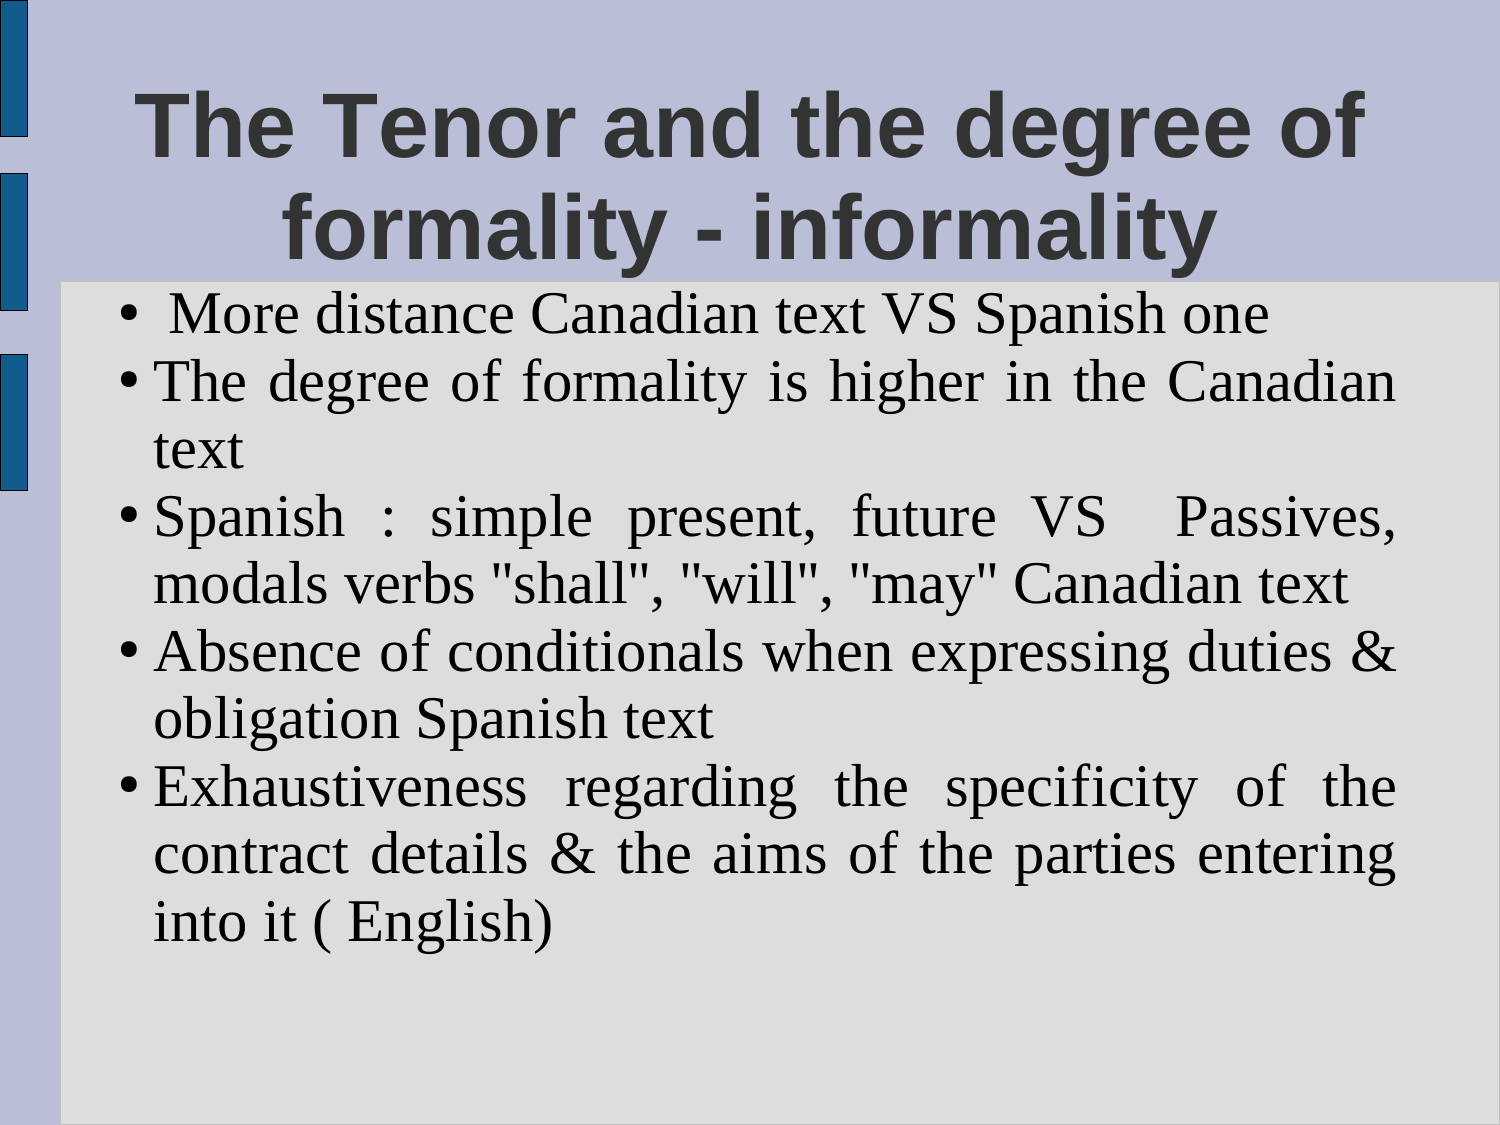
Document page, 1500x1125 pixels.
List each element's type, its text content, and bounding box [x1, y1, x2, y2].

subtitle More distance Canadian text VS Spanish one The degree of formality is higher in the Canadian text Spanish : simple present, future VS Passives, modals verbs ''shall'', ''will'', ''may'' Canadian text Absence of conditionals when expressing duties & obligation Spanish text Exhaustiveness regarding the specificity of the contract details & the aims of the parties entering into it ( English) [118, 206, 1400, 1125]
title The Tenor and the degree of formality - informality [110, 73, 1392, 280]
